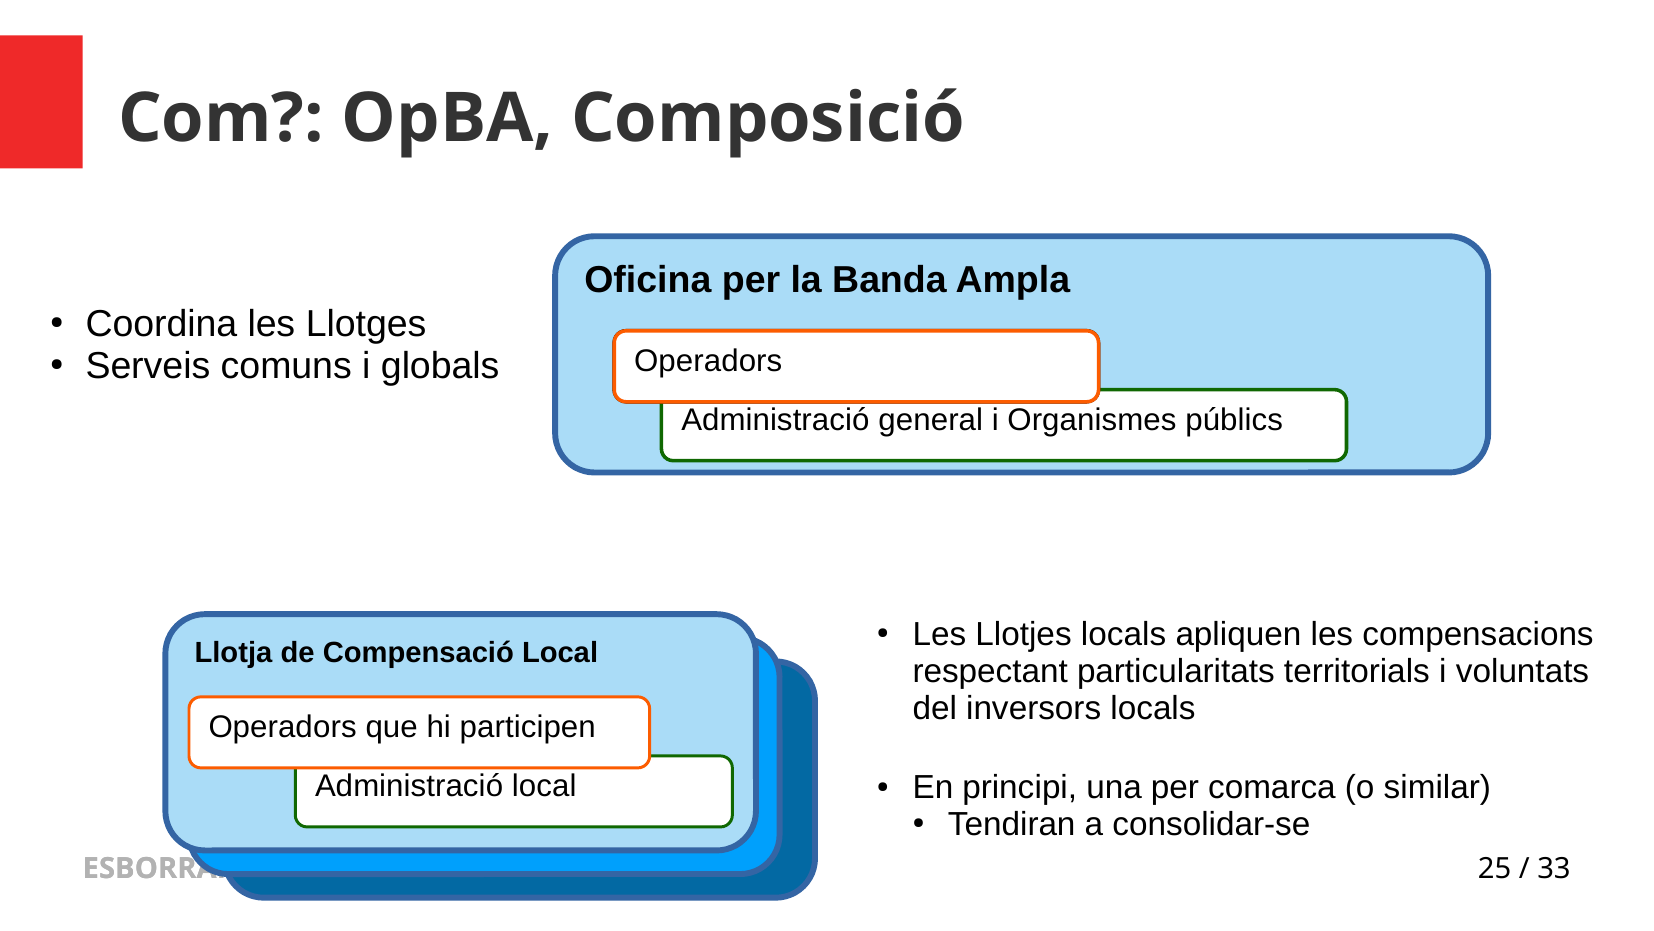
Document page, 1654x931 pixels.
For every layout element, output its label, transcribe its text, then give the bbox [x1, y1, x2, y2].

text_box Operadors [614, 330, 1099, 402]
title Com?: OpBA, Composició [118, 37, 1571, 193]
text_box Administració general i Organismes públics [661, 389, 1347, 461]
text_box Coordina les Llotges Serveis comuns i globals [35, 295, 544, 426]
text_box Llotja de Compensació Local [228, 661, 816, 898]
text_box Llotja de Compensació Local [165, 614, 756, 851]
text_box Oficina per la Banda Ampla [555, 236, 1489, 473]
text_box Administració local [295, 755, 733, 827]
text_box Les Llotjes locals apliquen les compensacions respectant particularitats territorials i voluntats del inversors locals En principi, una per comarca (o similar) Tendiran a consolidar-se [862, 608, 1619, 851]
text_box Operadors que hi participen [188, 696, 650, 768]
text_box Llotja de Compensació Local [191, 640, 780, 875]
